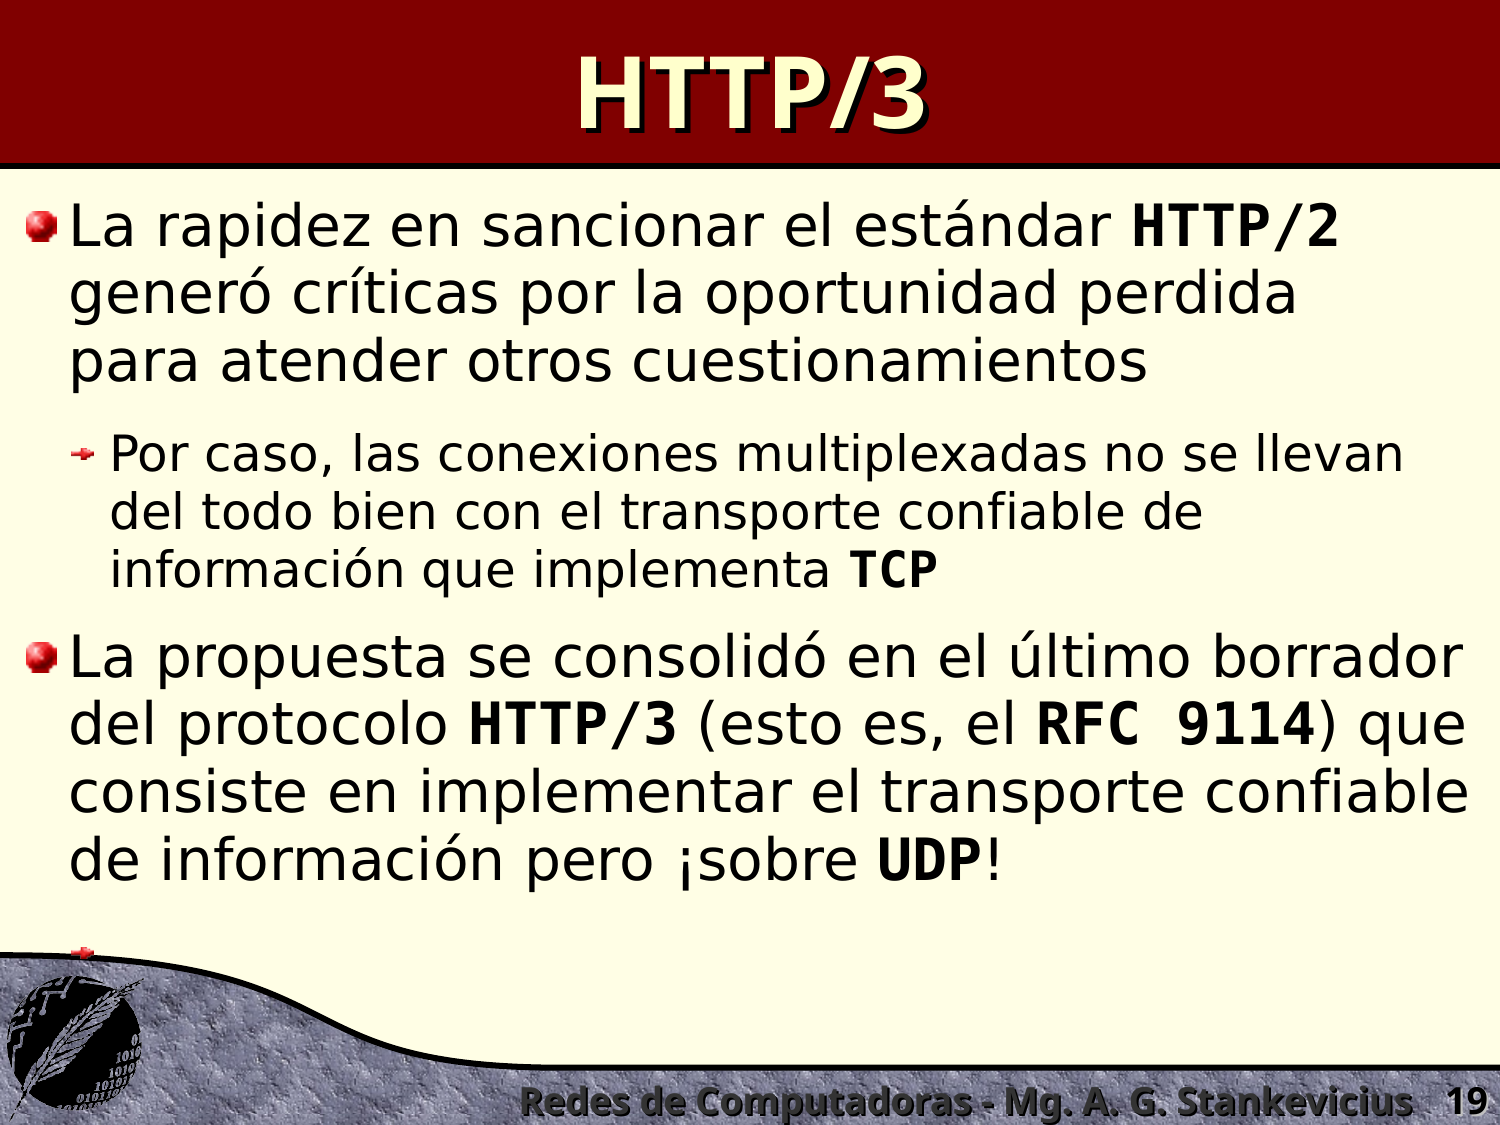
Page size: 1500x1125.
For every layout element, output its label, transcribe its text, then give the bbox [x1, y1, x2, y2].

list La rapidez en sancionar el estándar HTTP/2 generó críticas por la oportunidad perdida para atender otros cuestionamientos Por caso, las conexiones multiplexadas no se llevan del todo bien con el transporte confiable de información que implementa TCP La propuesta se consolidó en el último borrador del protocolo HTTP/3 (esto es, el RFC 9114) que consiste en implementar el transporte confiable de información pero ¡sobre UDP! [11, 192, 1486, 983]
picture [0, 959, 1500, 1125]
picture [1047, 1100, 1054, 1110]
title HTTP/3 [15, 5, 1485, 160]
picture [790, 1100, 795, 1110]
